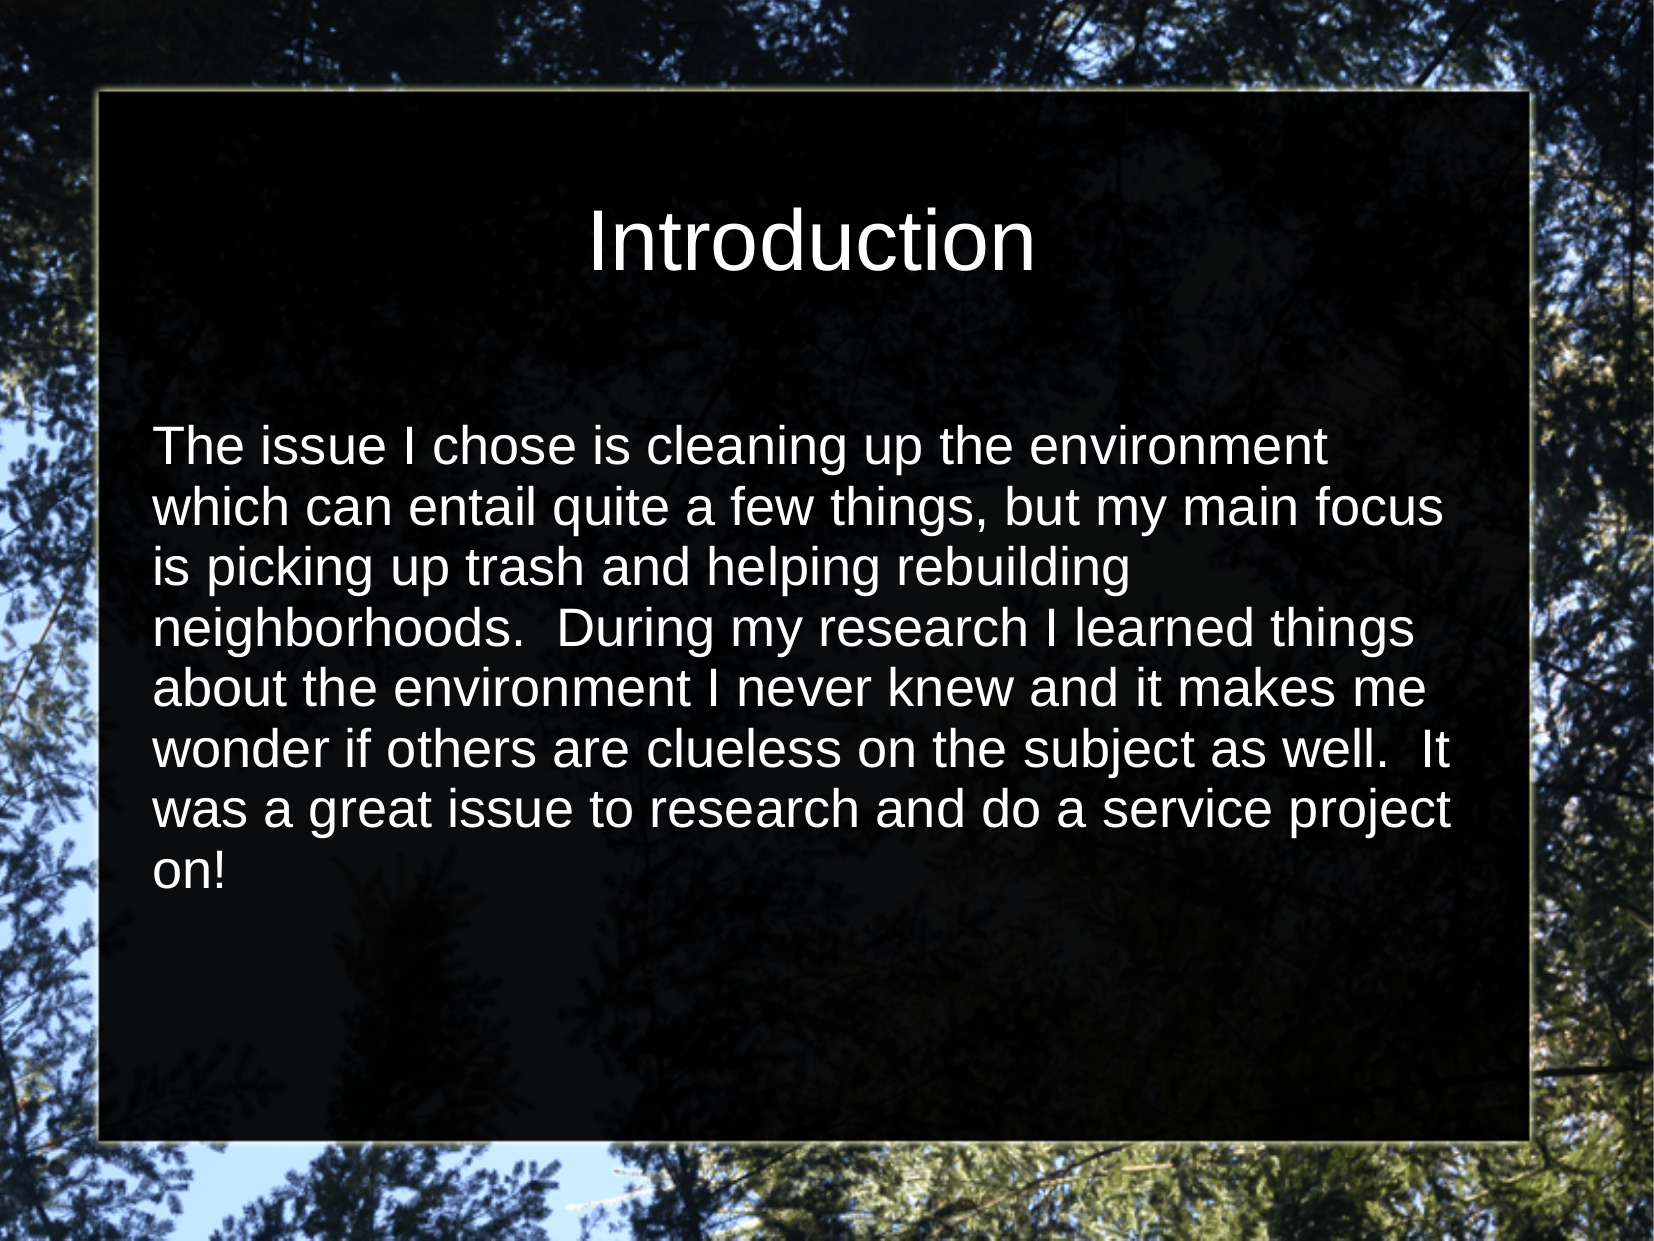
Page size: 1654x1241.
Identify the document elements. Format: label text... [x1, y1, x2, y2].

title Introduction [88, 192, 1536, 289]
subtitle The issue I chose is cleaning up the environment which can entail quite a few things, but my main focus is picking up trash and helping rebuilding neighborhoods. During my research I learned things about the environment I never knew and it makes me wonder if others are clueless on the subject as well. It was a great issue to research and do a service project on! [152, 265, 1463, 1051]
picture [0, 0, 1654, 1241]
